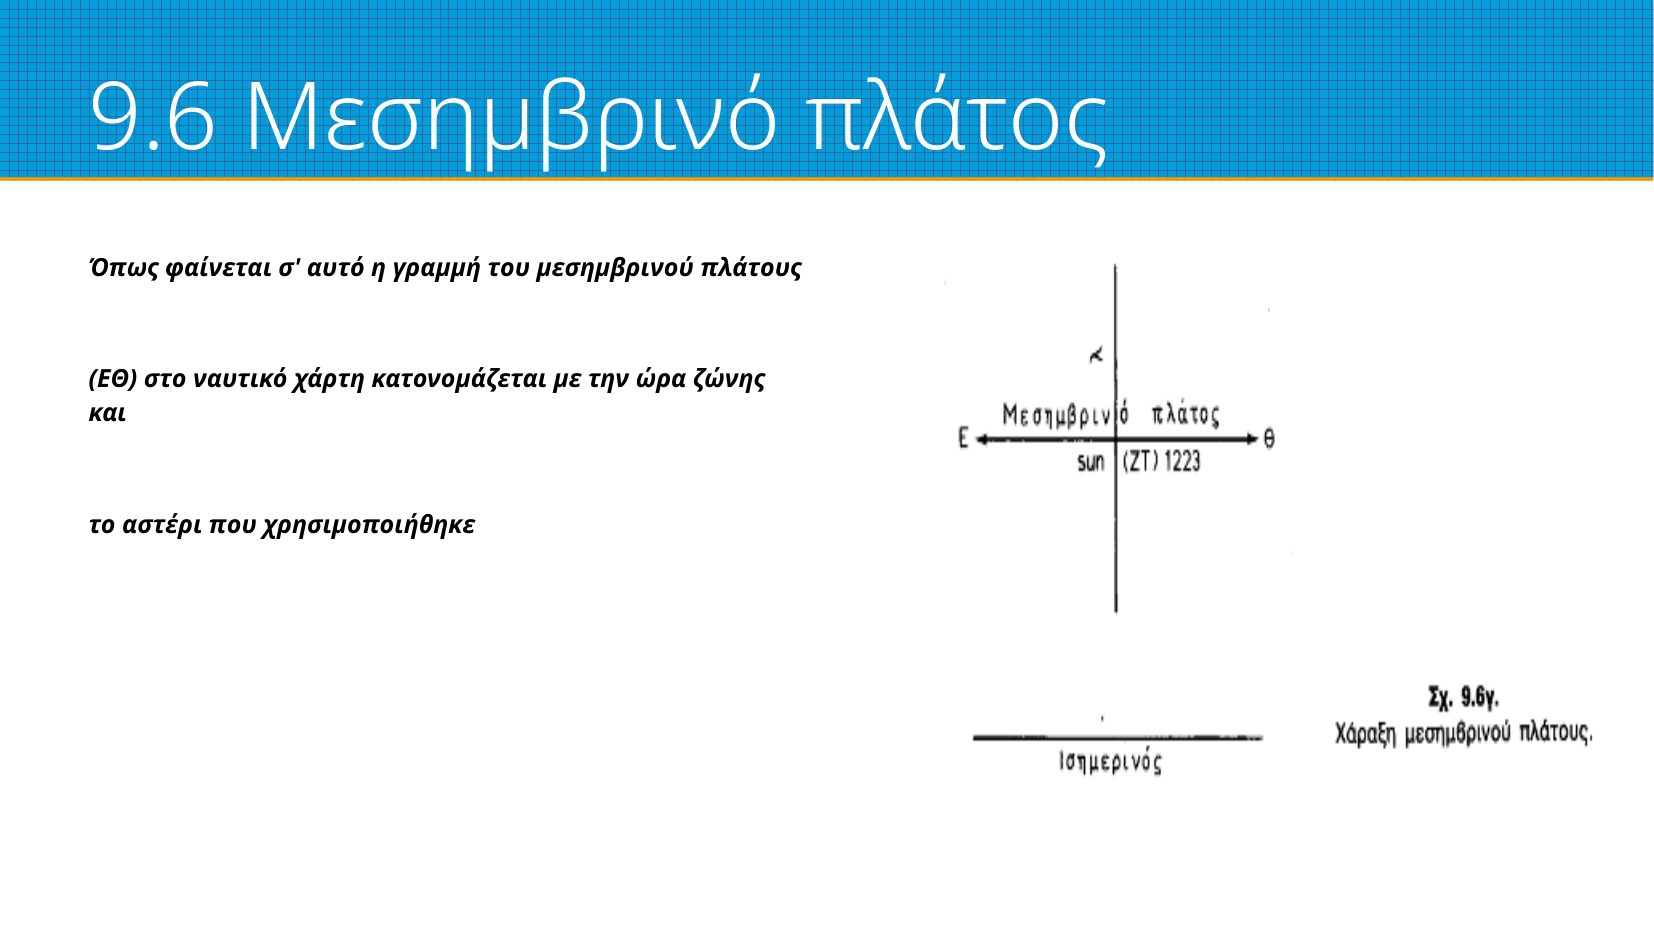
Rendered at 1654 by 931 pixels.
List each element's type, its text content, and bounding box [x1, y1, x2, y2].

list Όπως φαίνεται σ' αυτό η γραμμή του μεσημβρινού πλάτους (ΕΘ) στο ναυτικό χάρτη κατονομάζεται με την ώρα ζώνης και το αστέρι που χρησιμοποιήθηκε [88, 249, 809, 826]
title 9.6 Μεσημβρινό πλάτος [88, 14, 1565, 178]
picture [935, 257, 1613, 791]
